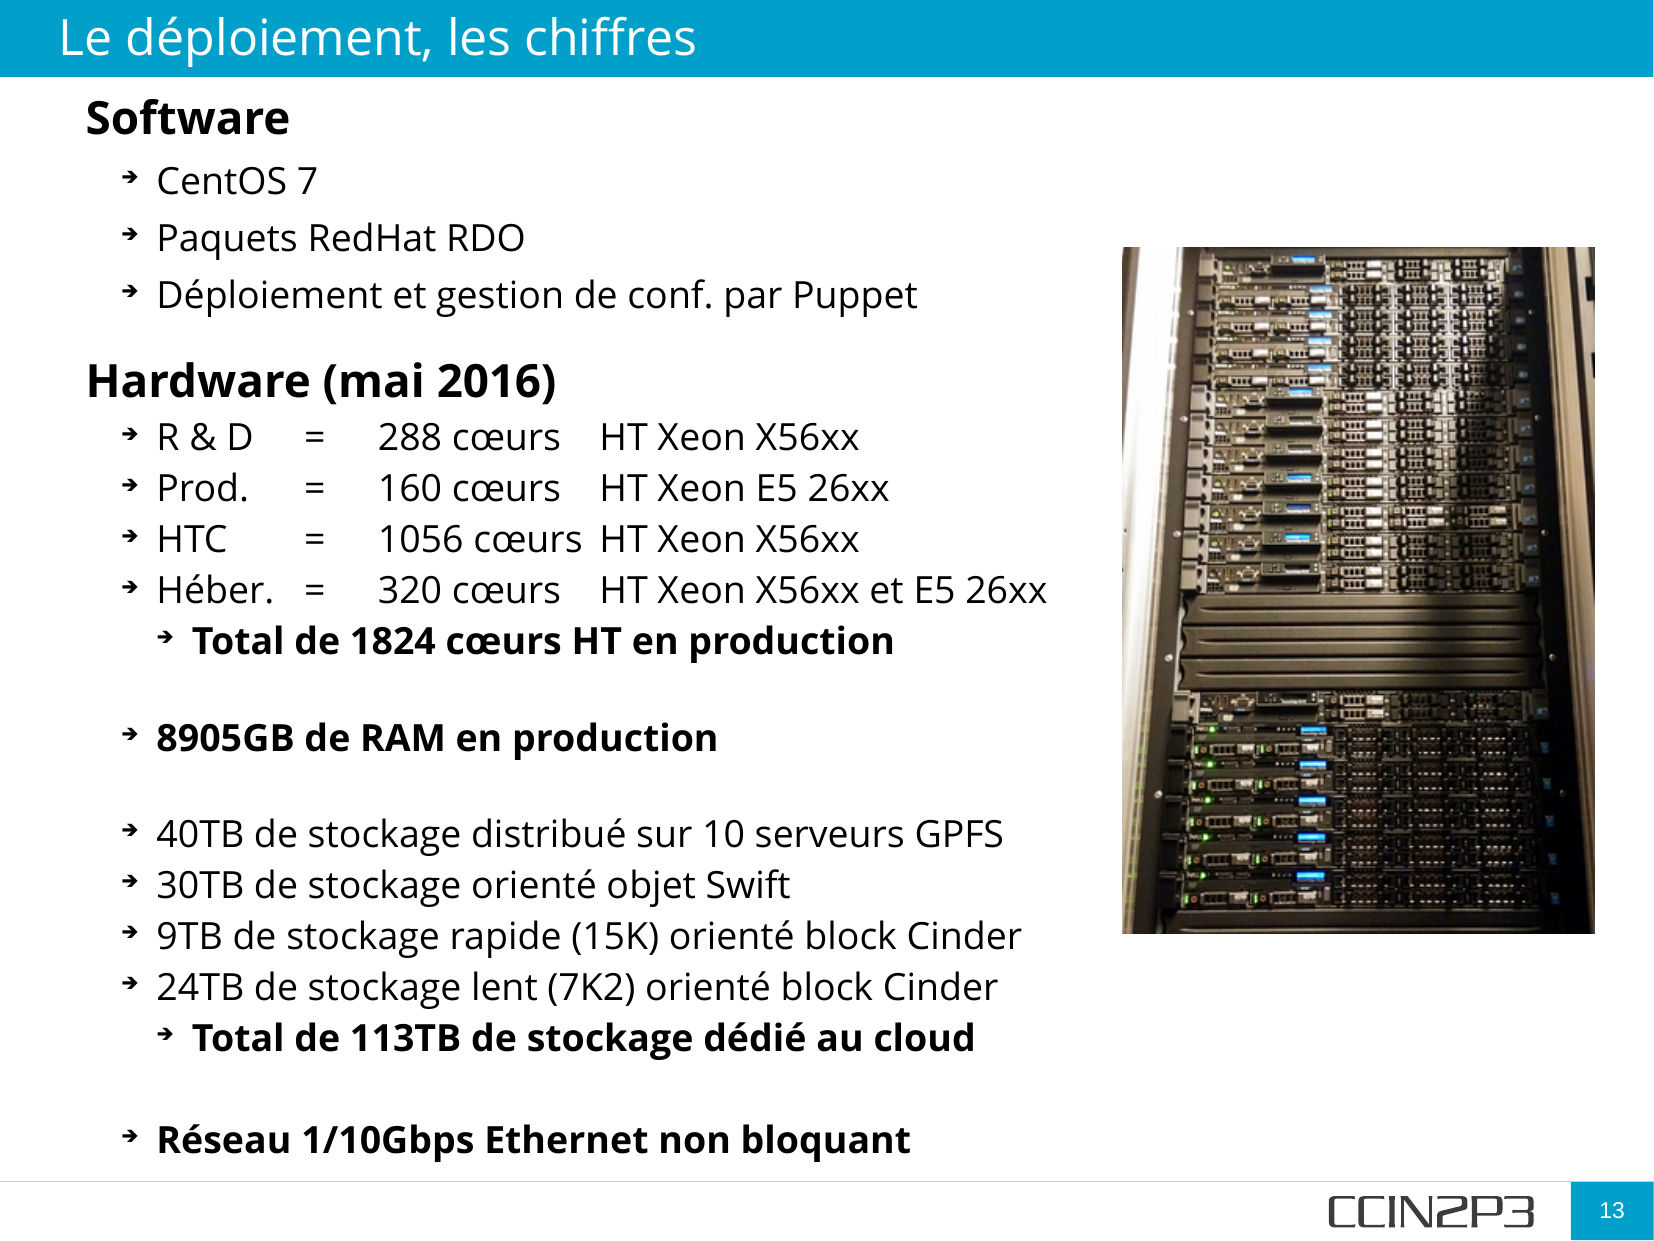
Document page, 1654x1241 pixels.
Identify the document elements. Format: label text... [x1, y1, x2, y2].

picture [1122, 247, 1595, 934]
title Le déploiement, les chiffres [0, 0, 1654, 77]
text_box Software CentOS 7 Paquets RedHat RDO Déploiement et gestion de conf. par Puppet [70, 78, 1063, 378]
text_box Hardware (mai 2016) R & D = 288 cœurs HT Xeon X56xx Prod. = 160 cœurs HT Xeon E5 26xx HTC = 1056 cœurs HT Xeon X56xx Héber. = 320 cœurs HT Xeon X56xx et E5 26xx Total de 1824 cœurs HT en production 8905GB de RAM en production 40TB de stockage distribué sur 10 serveurs GPFS 30TB de stockage orienté objet Swift 9TB de stockage rapide (15K) orienté block Cinder 24TB de stockage lent (7K2) orienté block Cinder Total de 113TB de stockage dédié au cloud Réseau 1/10Gbps Ethernet non bloquant [70, 340, 1087, 1241]
